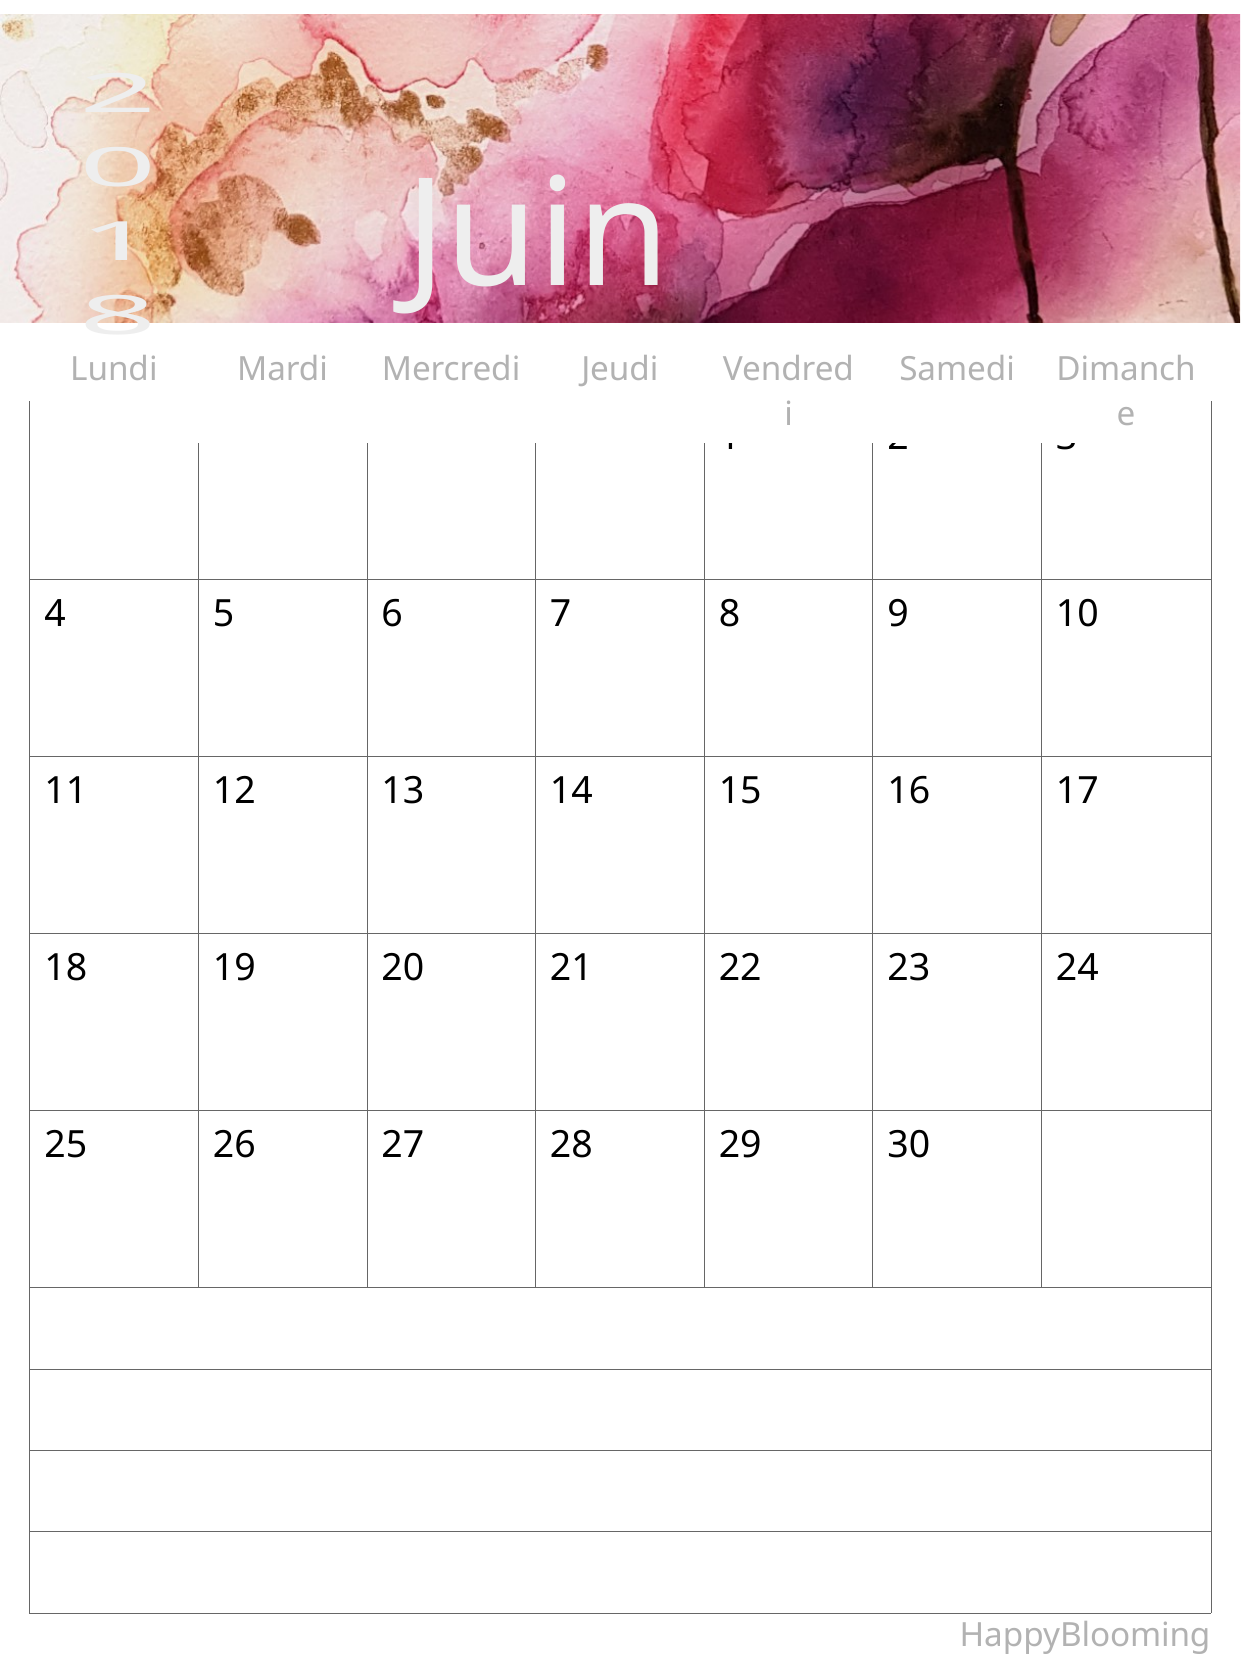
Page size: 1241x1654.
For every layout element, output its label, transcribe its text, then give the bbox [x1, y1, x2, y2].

table_header [368, 443, 535, 579]
table_cell 4 [30, 580, 198, 756]
table_header [199, 443, 367, 579]
table_cell 21 [536, 934, 704, 1110]
table_header 1 [705, 443, 872, 579]
table_cell [30, 1370, 1211, 1450]
table_cell 14 [536, 757, 704, 933]
table_cell 16 [873, 757, 1041, 933]
table_header Mardi [198, 371, 367, 443]
table_cell 22 [705, 934, 872, 1110]
table_cell 12 [199, 757, 367, 933]
picture [100, 303, 135, 312]
table_header Dimanche [1042, 337, 1211, 443]
table_header Samedi [873, 337, 1042, 443]
table_header [30, 1288, 1211, 1369]
text_box HappyBlooming [944, 1603, 1241, 1654]
table_header Jeudi [536, 337, 704, 443]
table_header 3 [1042, 443, 1211, 579]
table_cell 20 [368, 934, 535, 1110]
table_cell 8 [705, 580, 872, 756]
table_cell 28 [536, 1111, 704, 1287]
text_box 2018 [59, 47, 178, 303]
table_cell 5 [199, 580, 367, 756]
table_cell 11 [30, 757, 198, 933]
table_cell 24 [1042, 934, 1211, 1110]
table_header 2 [873, 443, 1041, 579]
table_cell 17 [1042, 757, 1211, 933]
table_cell 7 [536, 580, 704, 756]
table_cell 27 [368, 1111, 535, 1287]
table_header [30, 443, 198, 579]
table_cell 23 [873, 934, 1041, 1110]
table_cell 29 [705, 1111, 872, 1287]
table_cell 6 [368, 580, 535, 756]
table_header Lundi [30, 337, 198, 443]
table_cell 13 [368, 757, 535, 933]
text_box Juin [185, 118, 686, 371]
table_cell 25 [30, 1111, 198, 1287]
picture [98, 316, 138, 323]
table_cell 19 [199, 934, 367, 1110]
table_cell 26 [199, 1111, 367, 1287]
table_cell [30, 1451, 1211, 1531]
table_cell 30 [873, 1111, 1041, 1287]
table_cell [1042, 1111, 1211, 1287]
table_header [536, 443, 704, 579]
table_cell 10 [1042, 580, 1211, 756]
picture [0, 14, 1241, 323]
table_cell [30, 1532, 1211, 1613]
table_header Vendredi [704, 337, 873, 443]
table_cell 15 [705, 757, 872, 933]
table_header Mercredi [367, 371, 536, 443]
table_cell 18 [30, 934, 198, 1110]
table_cell 9 [873, 580, 1041, 756]
